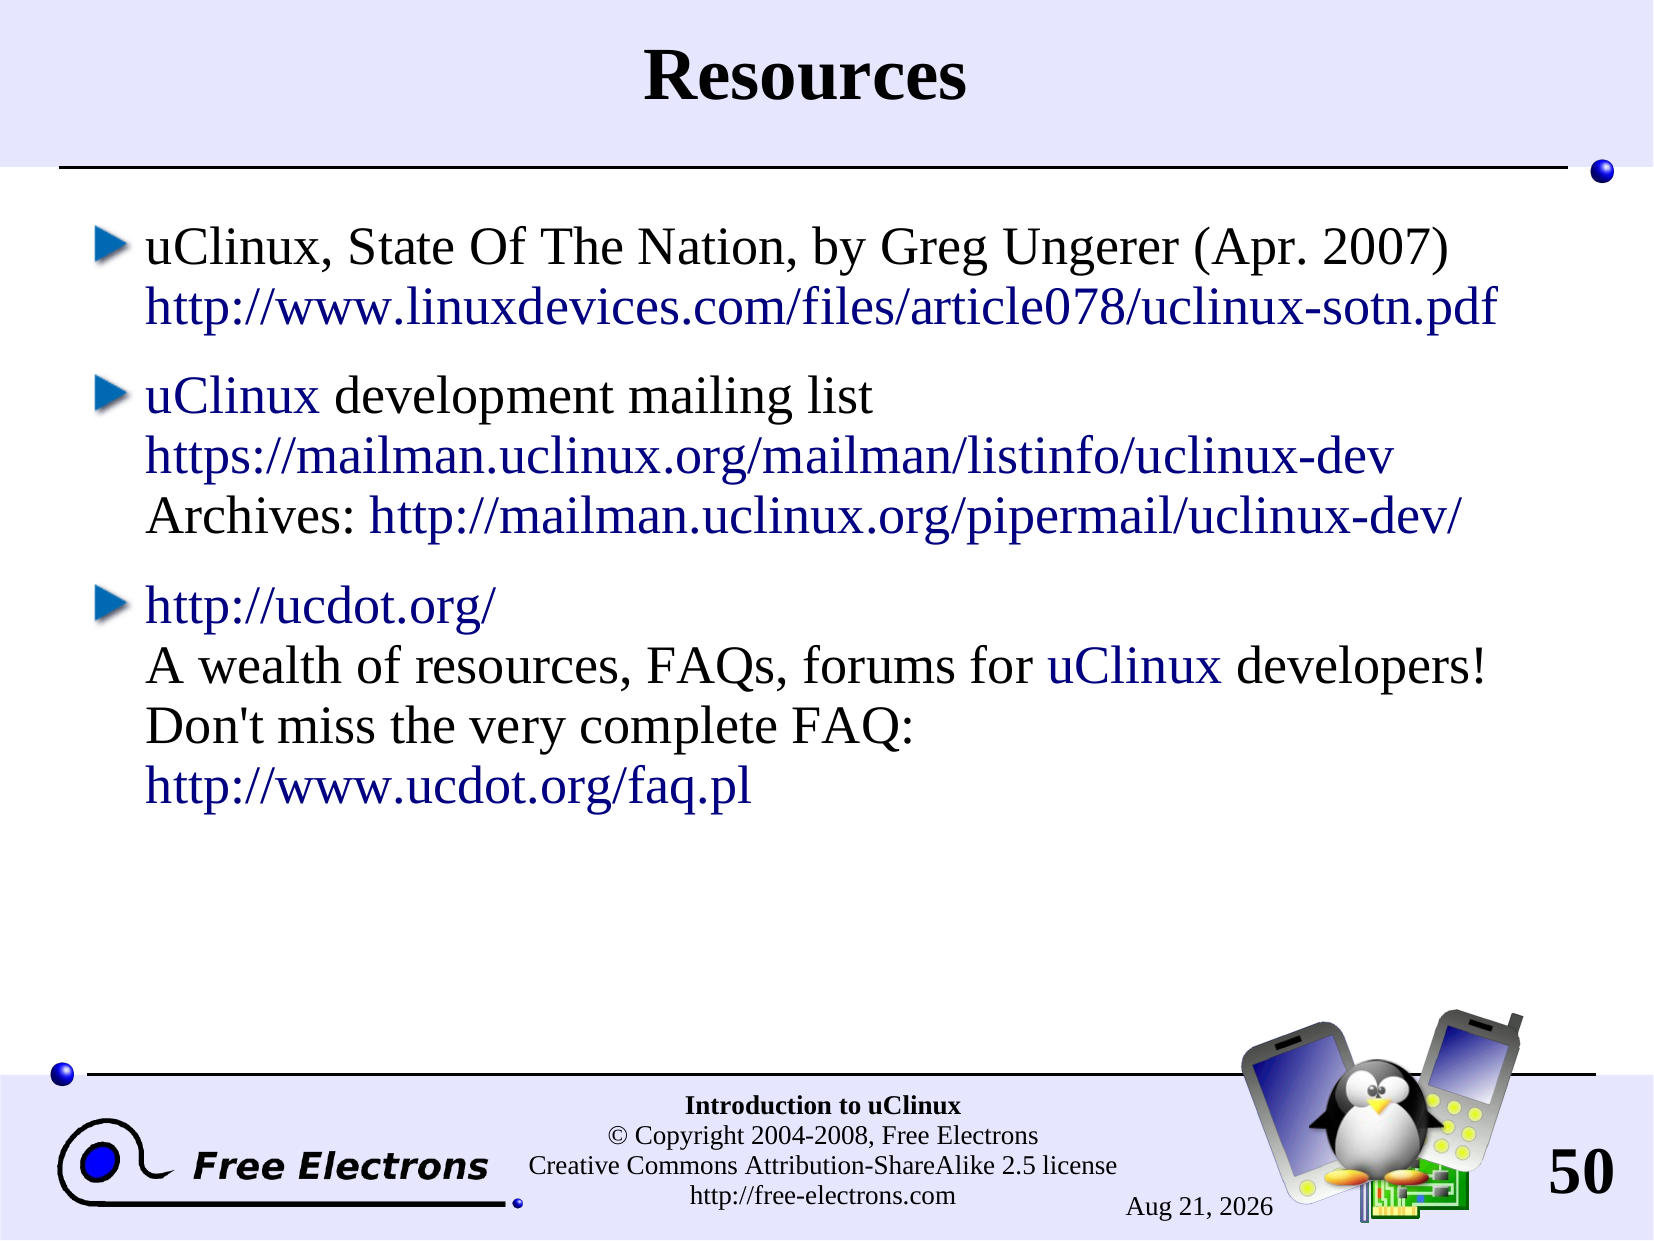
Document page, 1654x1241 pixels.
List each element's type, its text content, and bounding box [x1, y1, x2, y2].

list uClinux, State Of The Nation, by Greg Ungerer (Apr. 2007) http://www.linuxdevices.com/files/article078/uclinux-sotn.pdf uClinux development mailing list https://mailman.uclinux.org/mailman/listinfo/uclinux-dev Archives: http://mailman.uclinux.org/pipermail/uclinux-dev/ http://ucdot.org/ A wealth of resources, FAQs, forums for uClinux developers! Don't miss the very complete FAQ: http://www.ucdot.org/faq.pl [74, 216, 1518, 1066]
picture [50, 1107, 527, 1216]
title Resources [60, 25, 1551, 124]
picture [1231, 1007, 1538, 1241]
